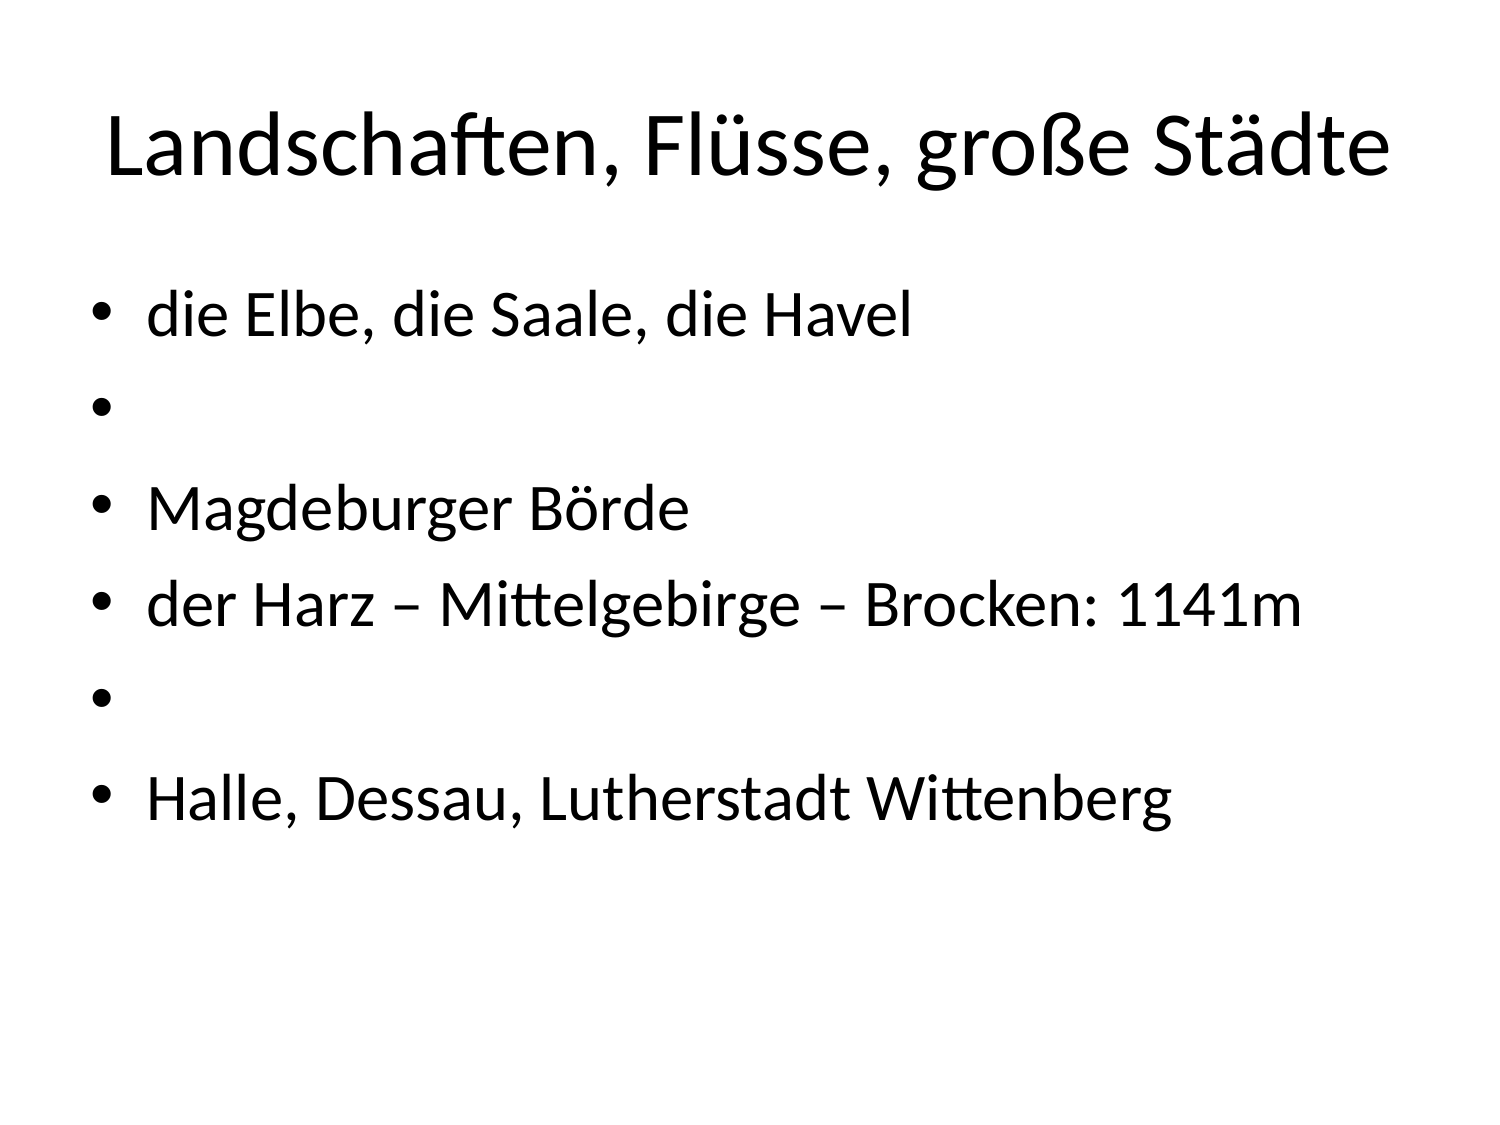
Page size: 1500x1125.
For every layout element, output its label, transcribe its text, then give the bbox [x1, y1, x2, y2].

list die Elbe, die Saale, die Havel Magdeburger Börde der Harz – Mittelgebirge – Brocken: 1141m Halle, Dessau, Lutherstadt Wittenberg [75, 262, 1426, 1005]
title Landschaften, Flüsse, große Städte [75, 45, 1426, 233]
